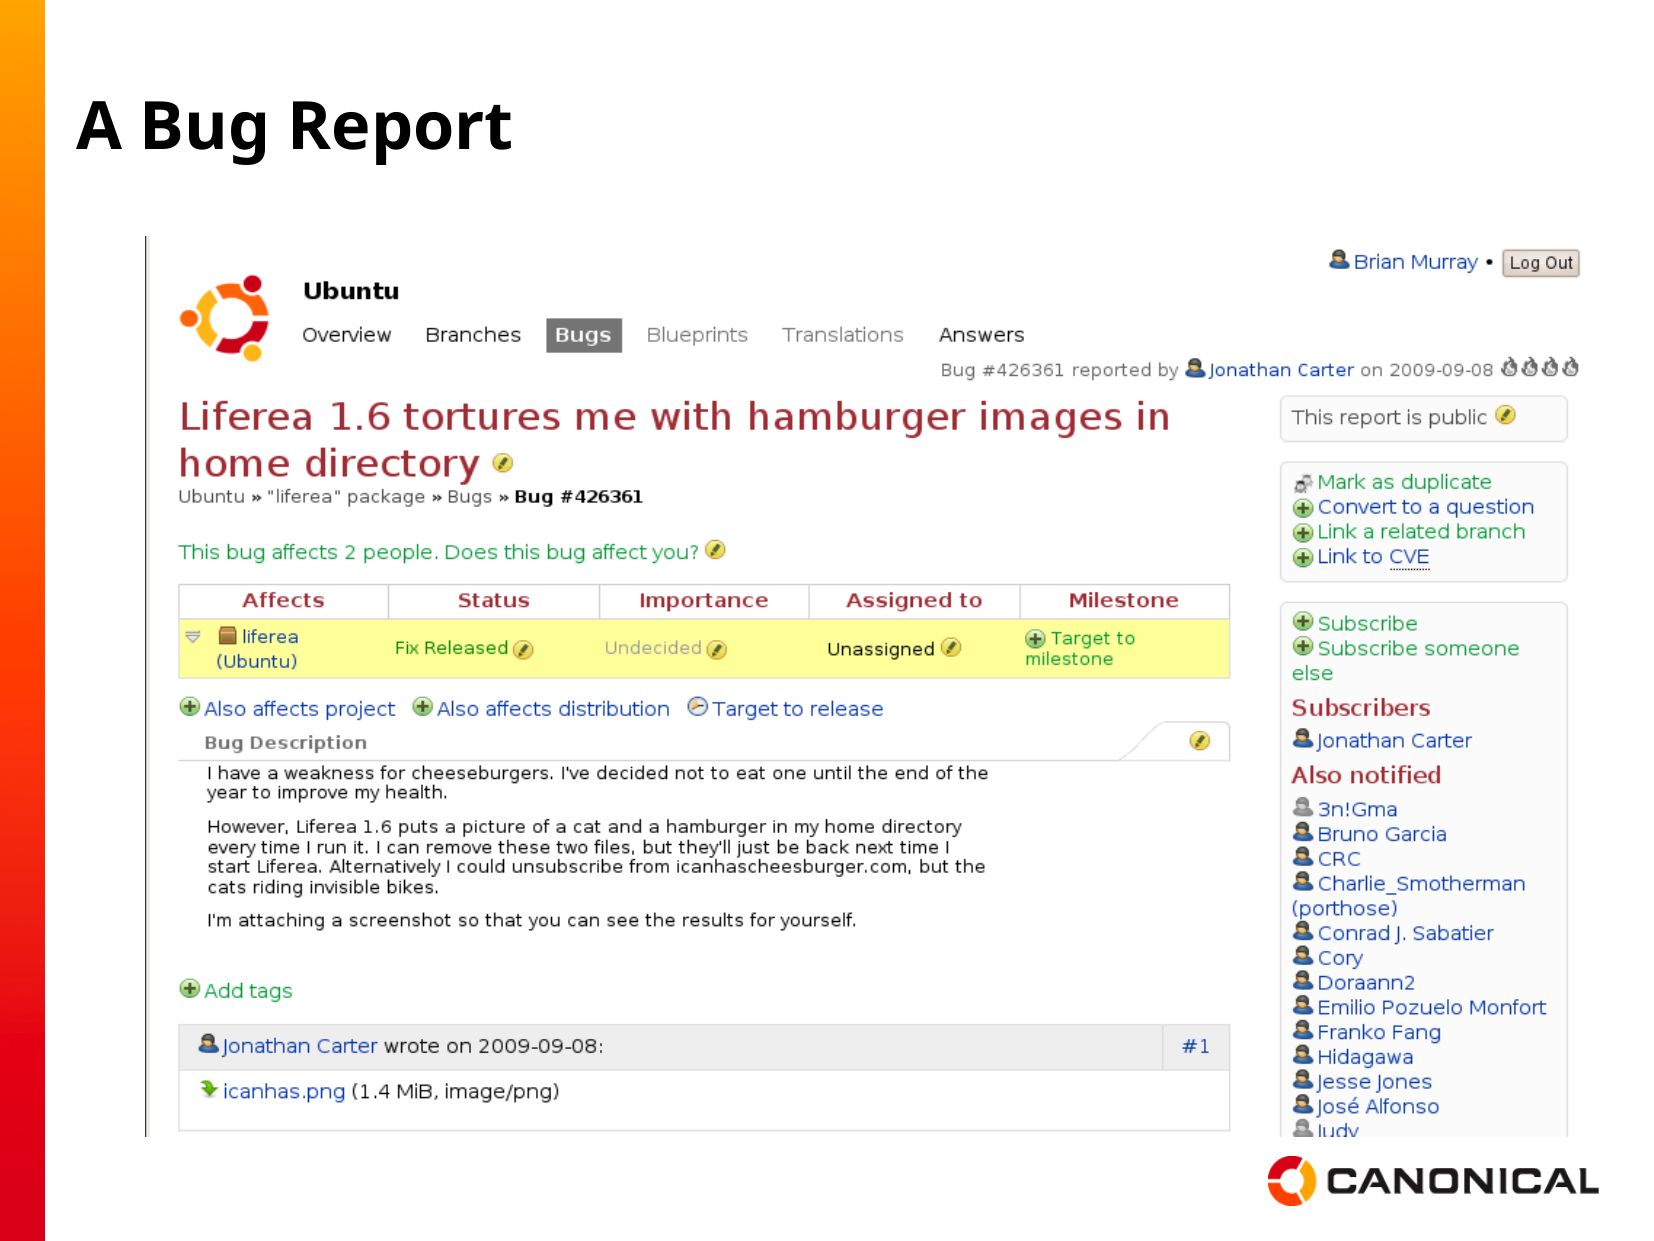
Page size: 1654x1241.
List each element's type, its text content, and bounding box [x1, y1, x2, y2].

picture [0, 0, 45, 1241]
picture [1268, 1156, 1599, 1206]
picture [145, 236, 1609, 1137]
title A Bug Report [76, 40, 1589, 207]
